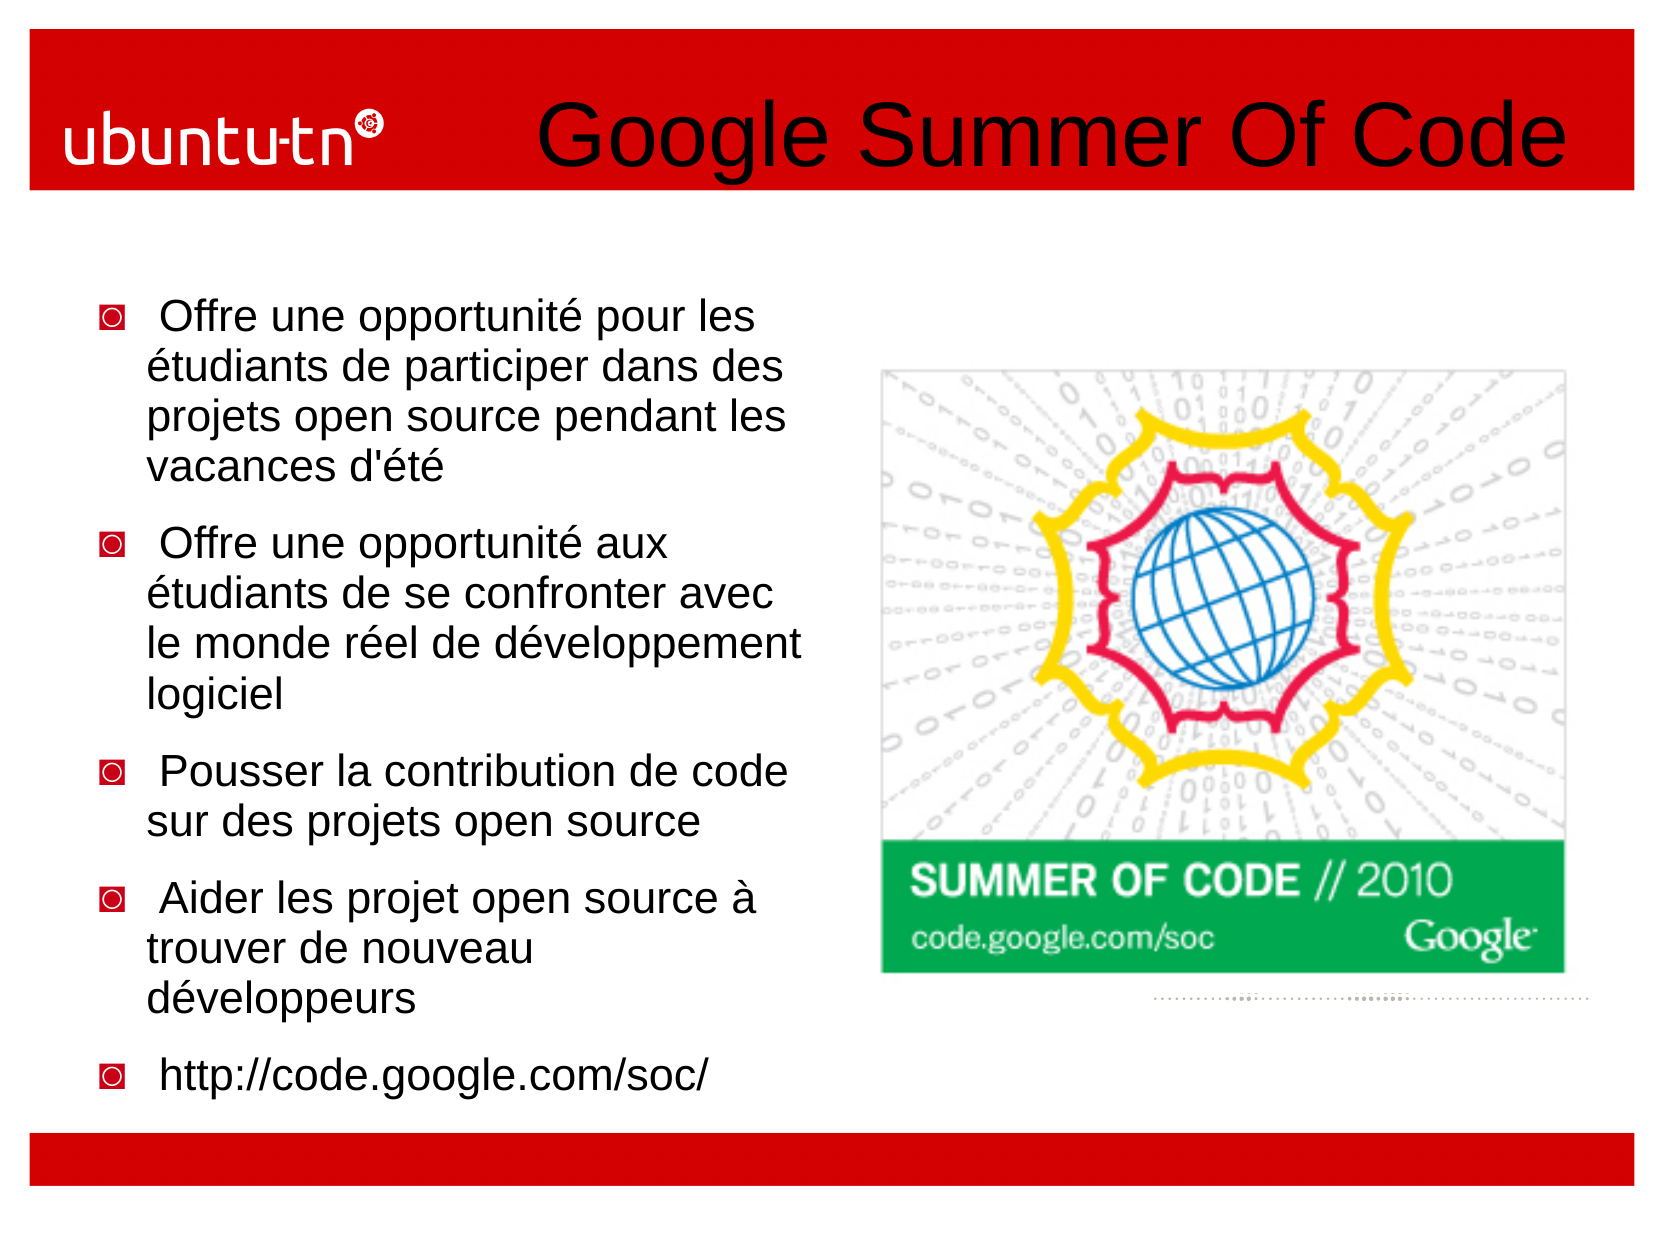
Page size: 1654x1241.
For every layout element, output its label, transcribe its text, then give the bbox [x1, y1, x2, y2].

list Offre une opportunité pour les étudiants de participer dans des projets open source pendant les vacances d'été Offre une opportunité aux étudiants de se confronter avec le monde réel de développement logiciel Pousser la contribution de code sur des projets open source Aider les projet open source à trouver de nouveau développeurs http://code.google.com/soc/ [82, 290, 809, 1109]
title Google Summer Of Code [82, 39, 1571, 232]
picture [29, 29, 1635, 1241]
